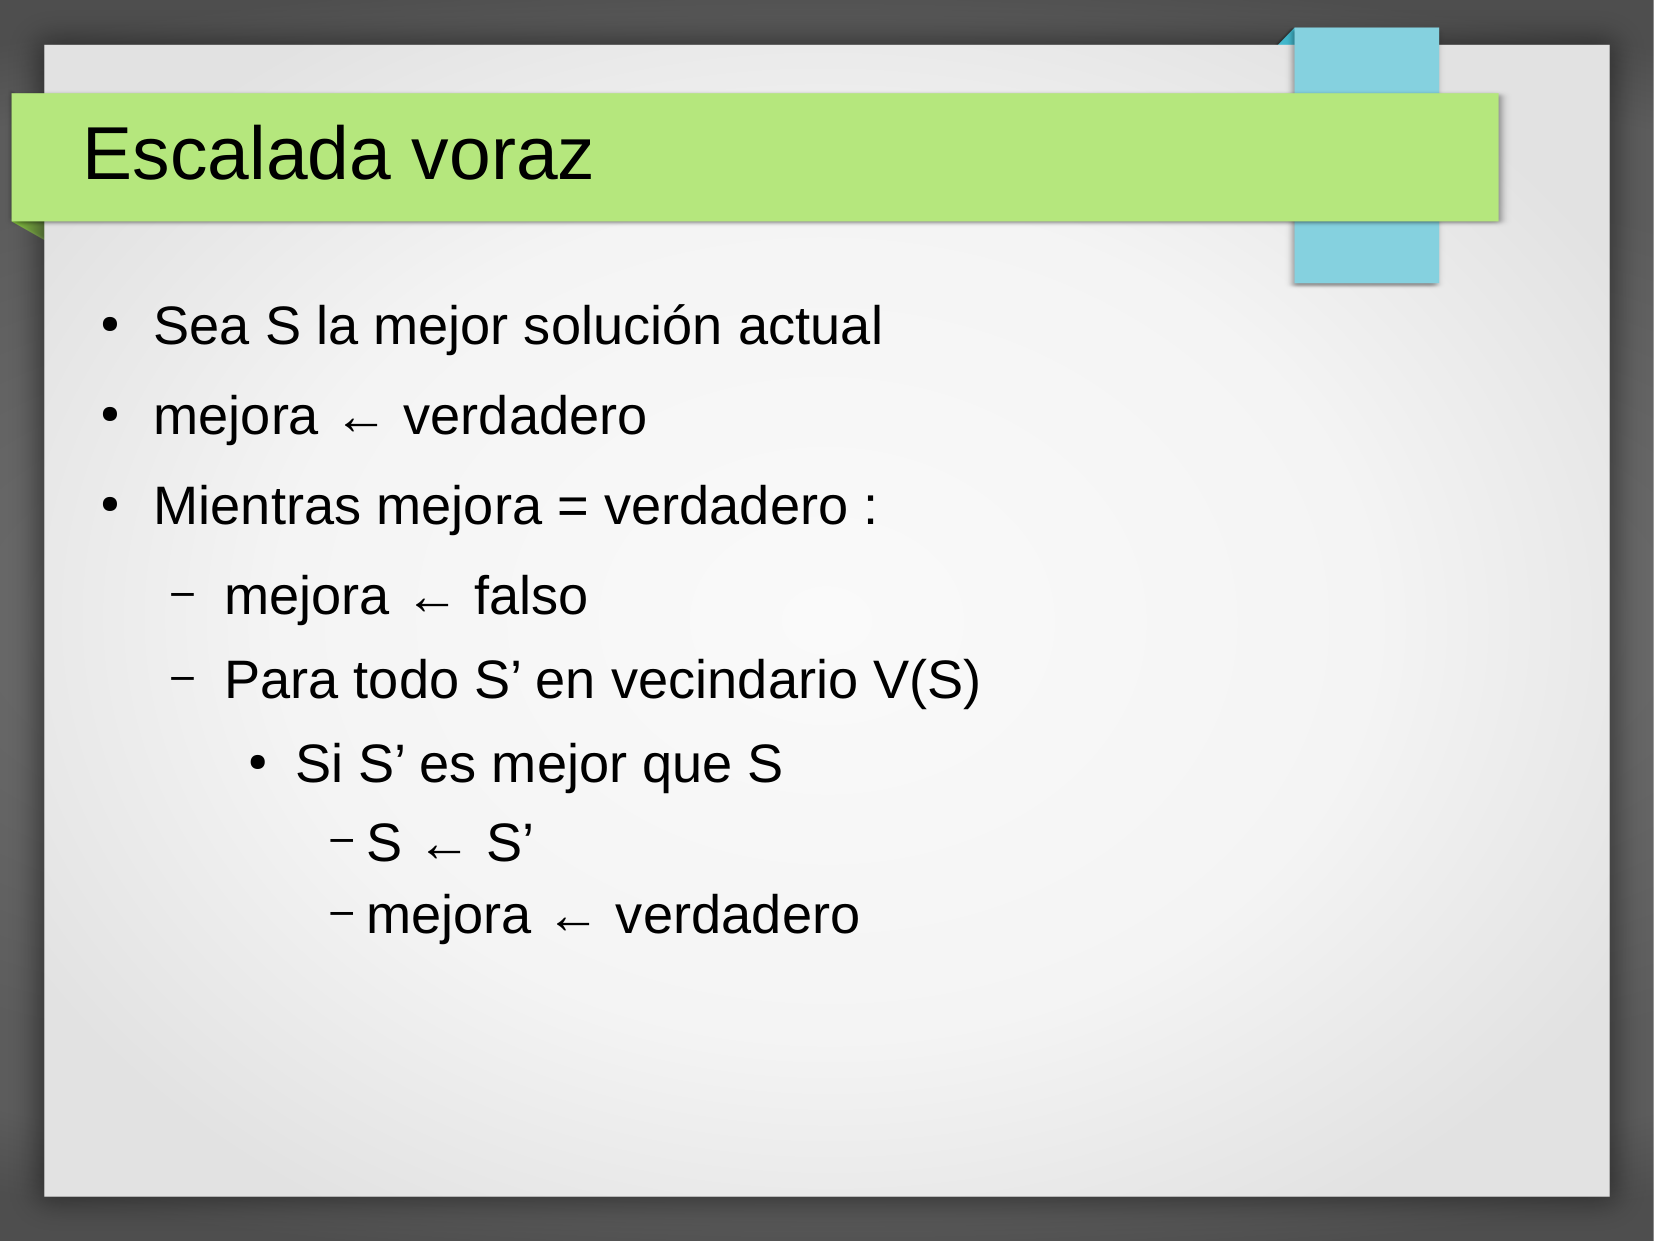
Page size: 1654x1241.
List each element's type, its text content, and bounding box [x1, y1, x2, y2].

title Escalada voraz [82, 94, 1264, 213]
list Sea S la mejor solución actual mejora ← verdadero Mientras mejora = verdadero : mejora ← falso Para todo S’ en vecindario V(S) Si S’ es mejor que S S ← S’ mejora ← verdadero [82, 295, 1571, 1015]
picture [0, 0, 1654, 1241]
